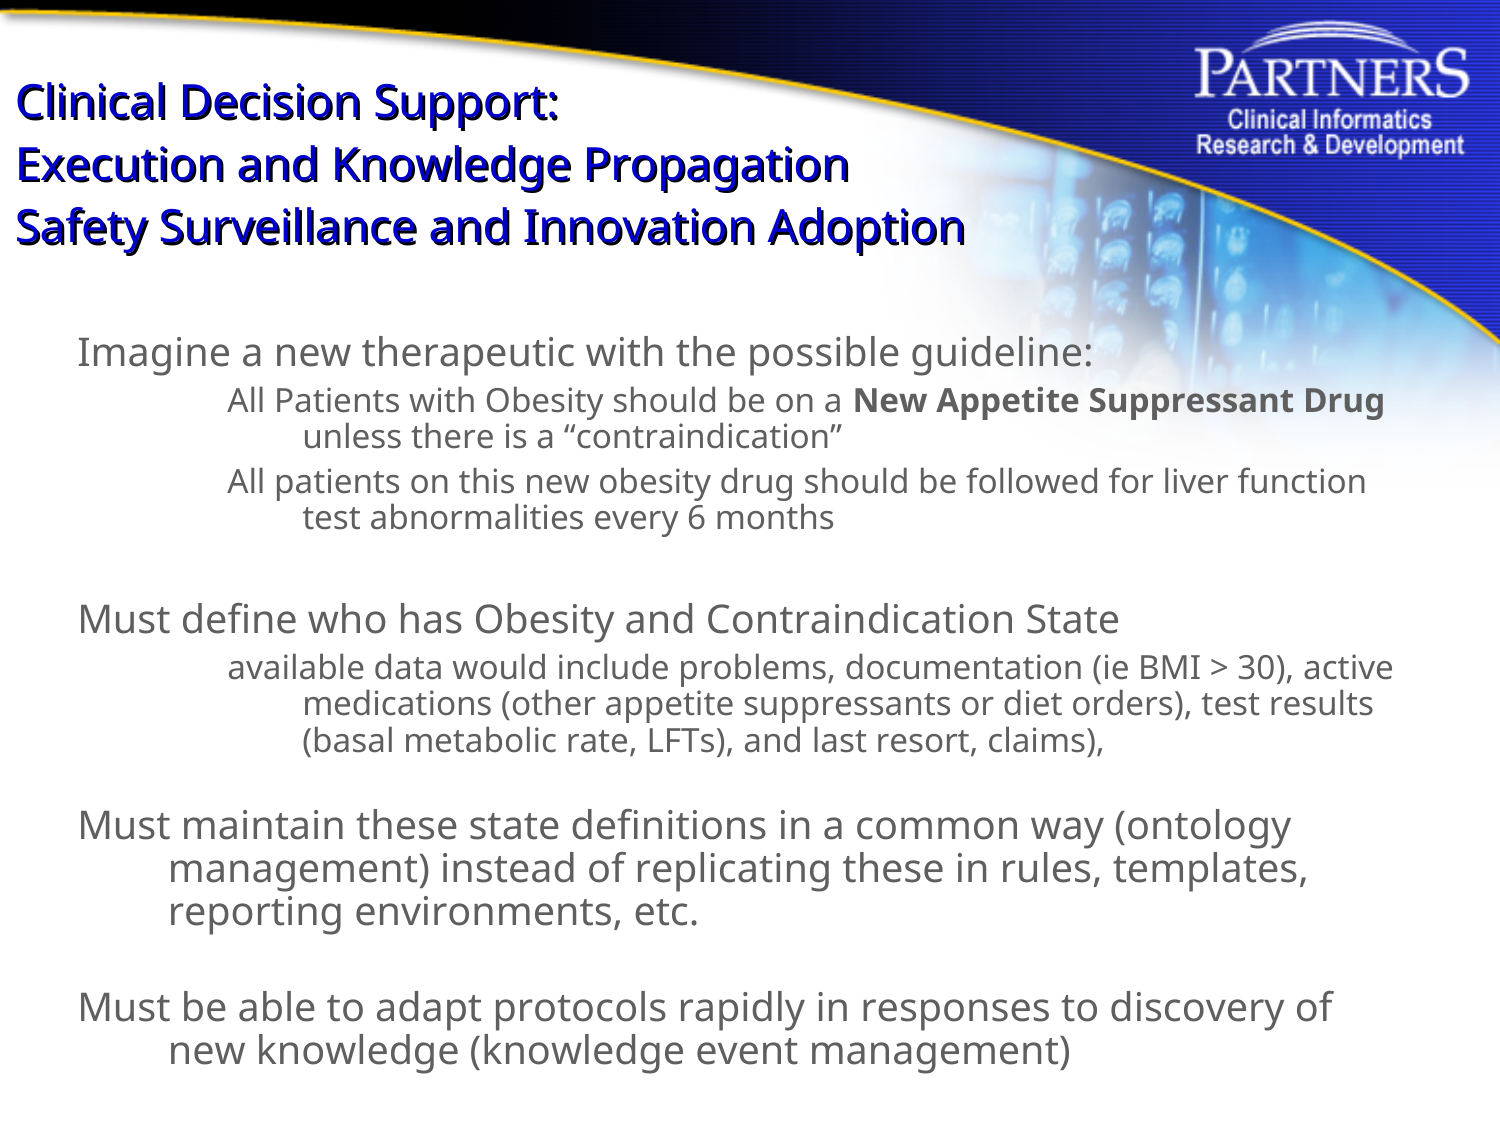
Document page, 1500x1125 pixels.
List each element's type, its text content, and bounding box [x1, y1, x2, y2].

title Clinical Decision Support: Execution and Knowledge Propagation Safety Surveillance and Innovation Adoption [0, 72, 1276, 253]
list Imagine a new therapeutic with the possible guideline: All Patients with Obesity should be on a New Appetite Suppressant Drug unless there is a “contraindication” All patients on this new obesity drug should be followed for liver function test abnormalities every 6 months Must define who has Obesity and Contraindication State available data would include problems, documentation (ie BMI > 30), active medications (other appetite suppressants or diet orders), test results (basal metabolic rate, LFTs), and last resort, claims), Must maintain these state definitions in a common way (ontology management) instead of replicating these in rules, templates, reporting environments, etc. Must be able to adapt protocols rapidly in responses to discovery of new knowledge (knowledge event management) [62, 324, 1426, 1098]
